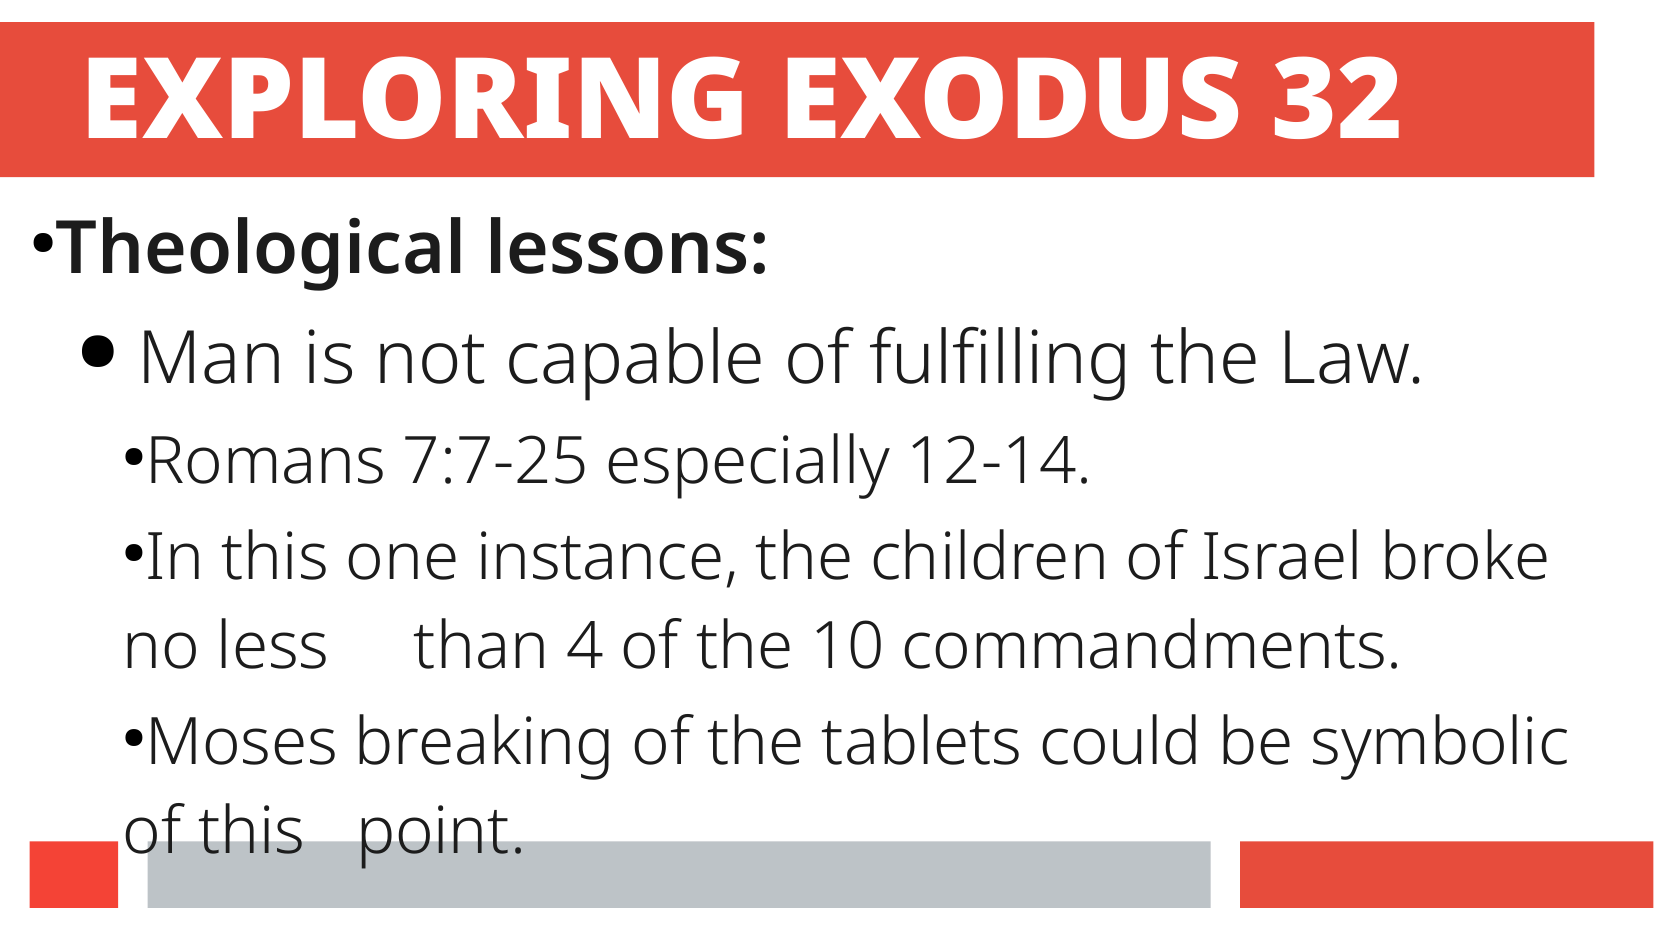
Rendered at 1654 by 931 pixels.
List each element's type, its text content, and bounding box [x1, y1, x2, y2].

title EXPLORING EXODUS 32 [80, 43, 1569, 172]
list Theological lessons: Man is not capable of fulfilling the Law. Romans 7:7-25 especially 12-14. In this one instance, the children of Israel broke no less than 4 of the 10 commandments. Moses breaking of the tablets could be symbolic of this point. [30, 195, 1636, 878]
